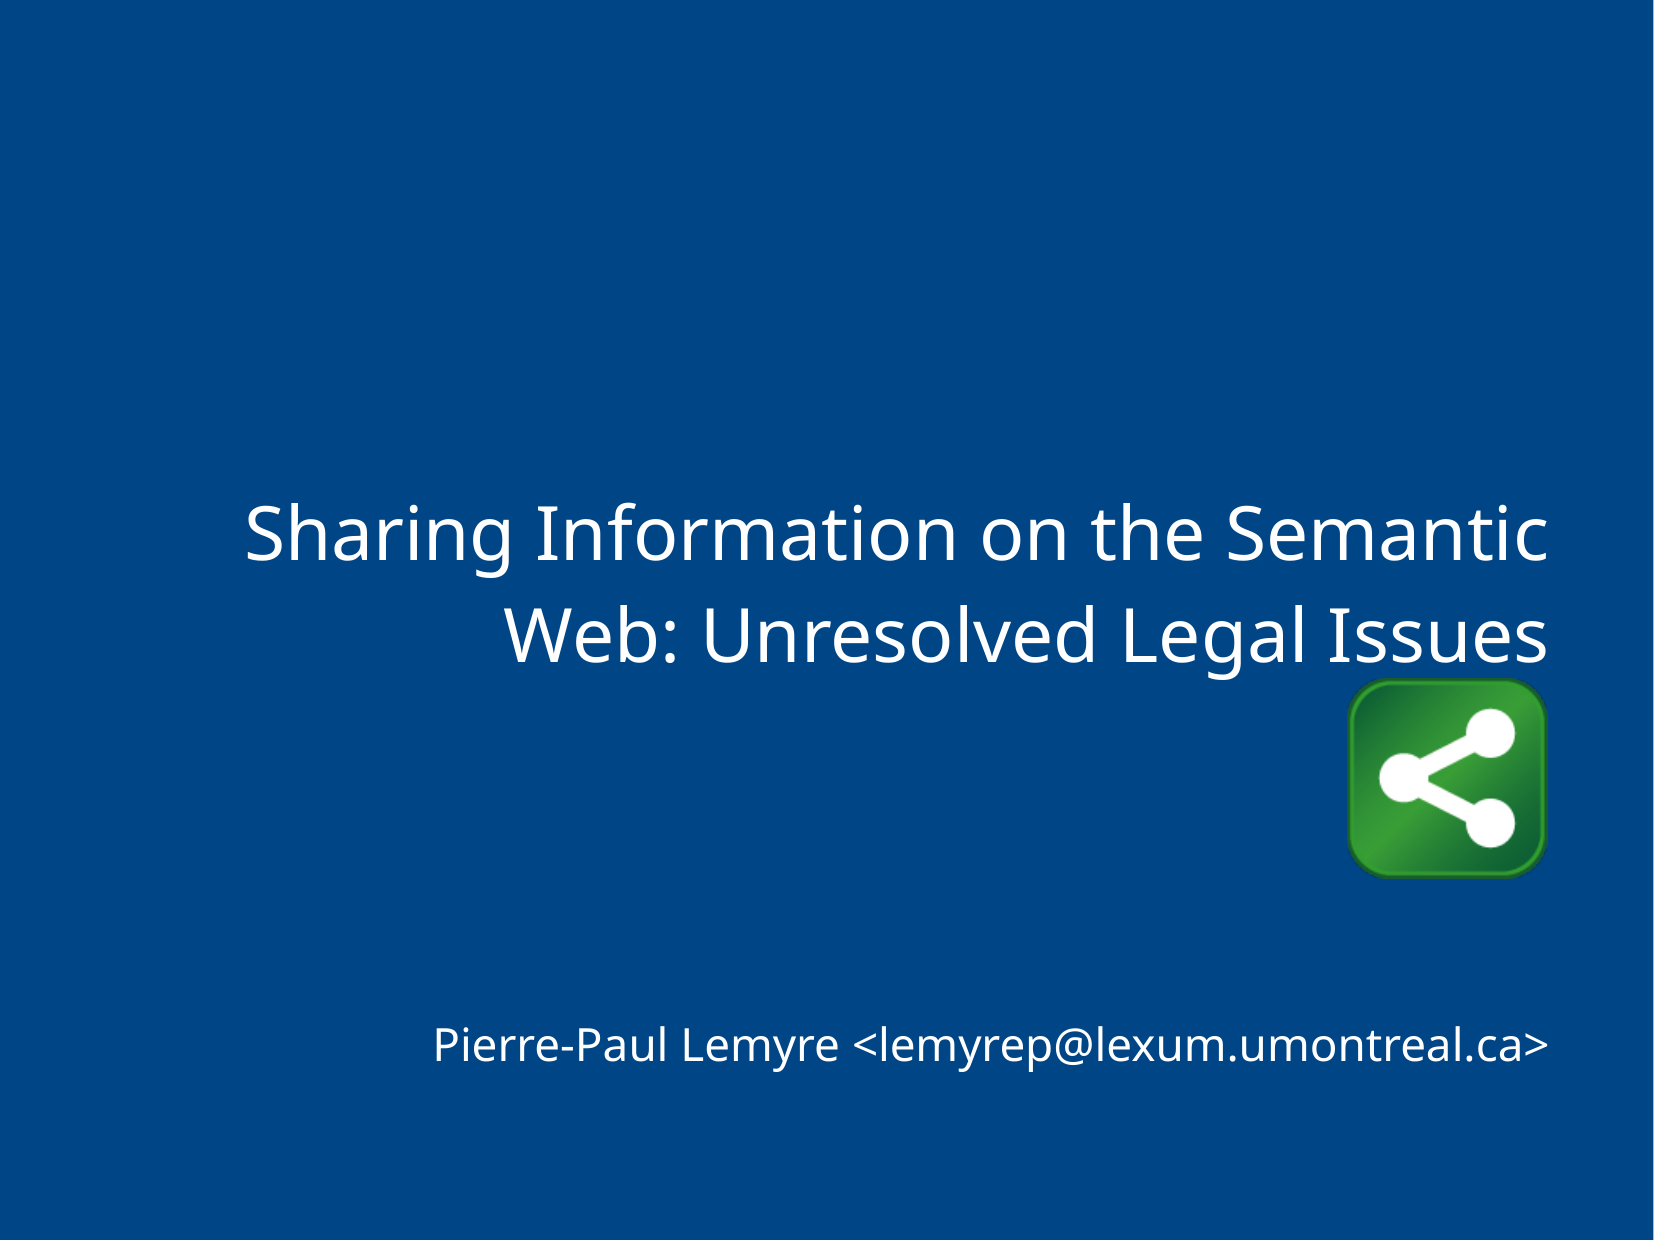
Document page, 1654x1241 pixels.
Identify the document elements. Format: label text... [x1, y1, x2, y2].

text_box Sharing Information on the Semantic Web: Unresolved Legal Issues [59, 472, 1565, 916]
picture [1347, 678, 1548, 879]
text_box Pierre-Paul Lemyre <lemyrep@lexum.umontreal.ca> [59, 1005, 1565, 1093]
